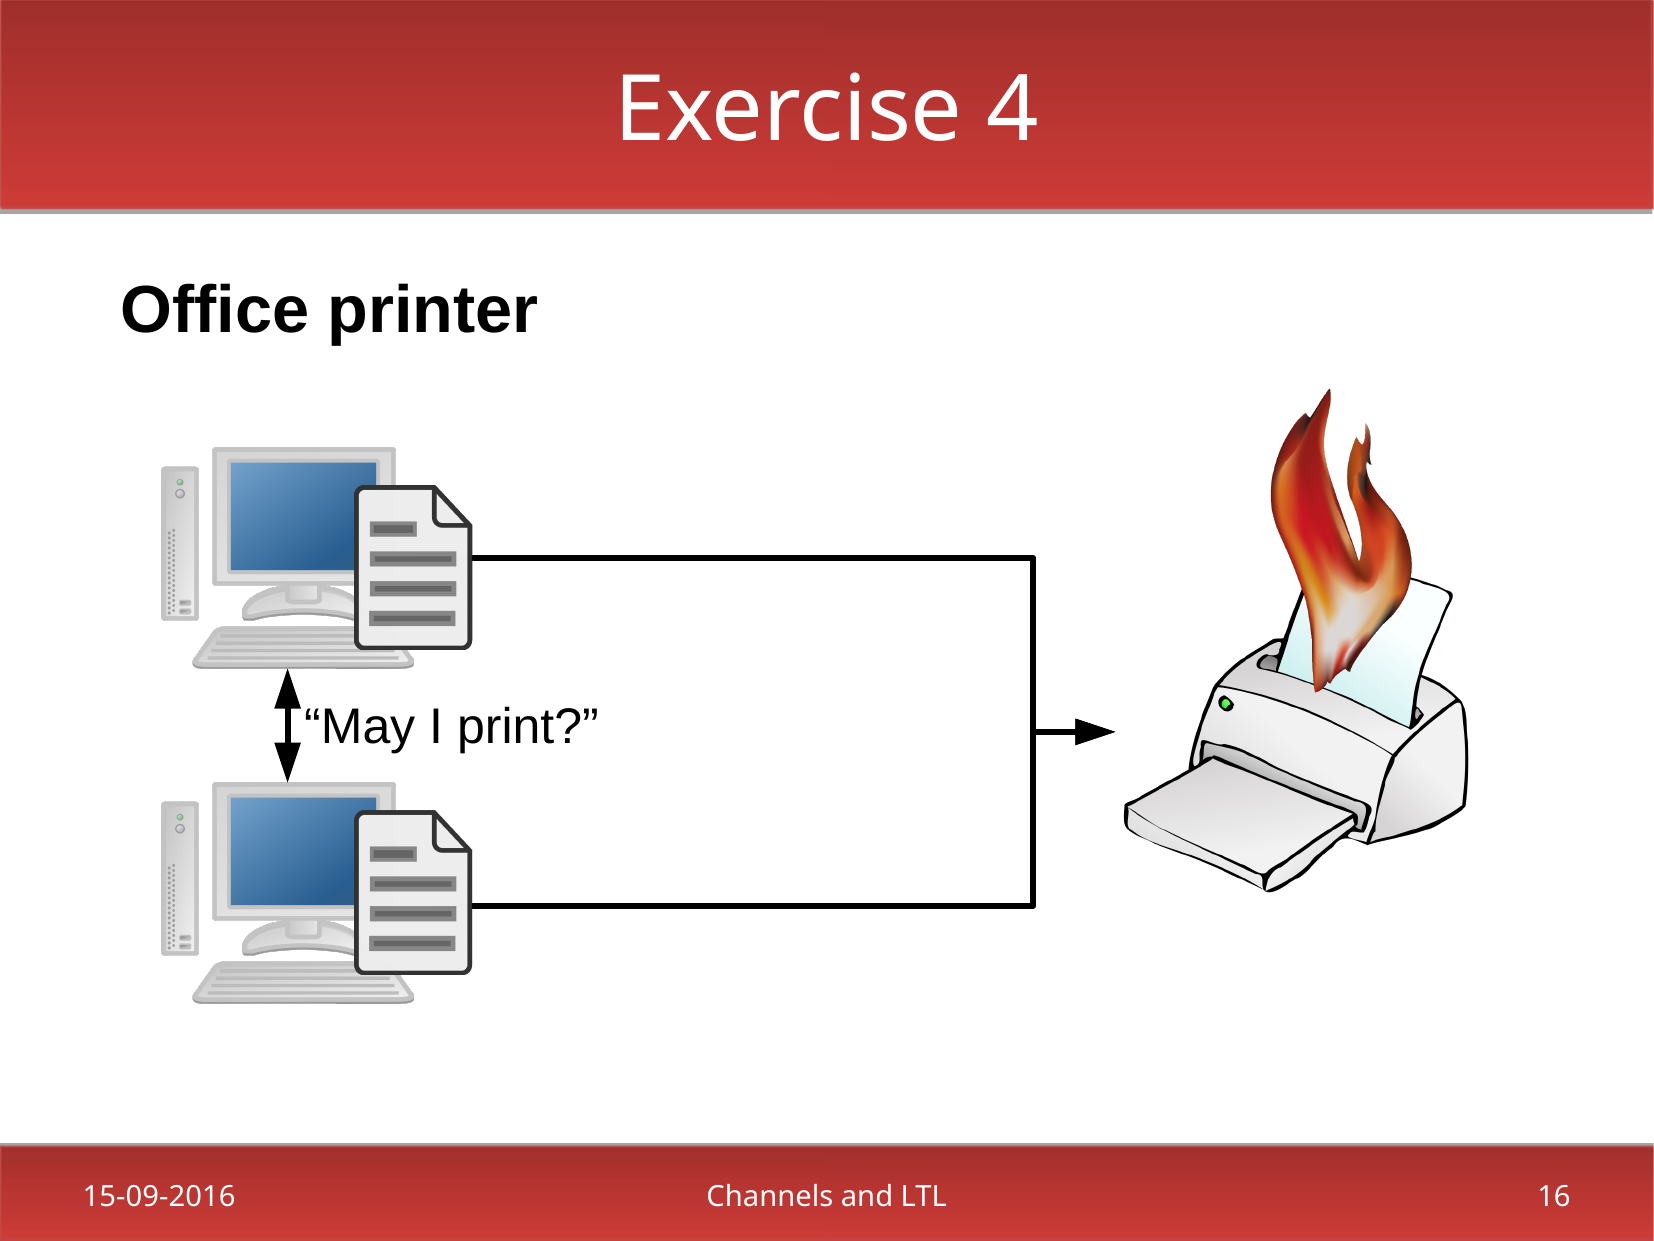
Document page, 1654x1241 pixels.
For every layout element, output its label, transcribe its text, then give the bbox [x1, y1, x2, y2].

picture [161, 782, 473, 1004]
title Exercise 4 [59, 31, 1595, 178]
picture [0, 1143, 1654, 1241]
picture [161, 447, 473, 669]
text_box Office printer [105, 264, 556, 354]
picture [0, 0, 1654, 214]
picture [1115, 383, 1506, 928]
text_box “May I print?” [289, 690, 615, 762]
